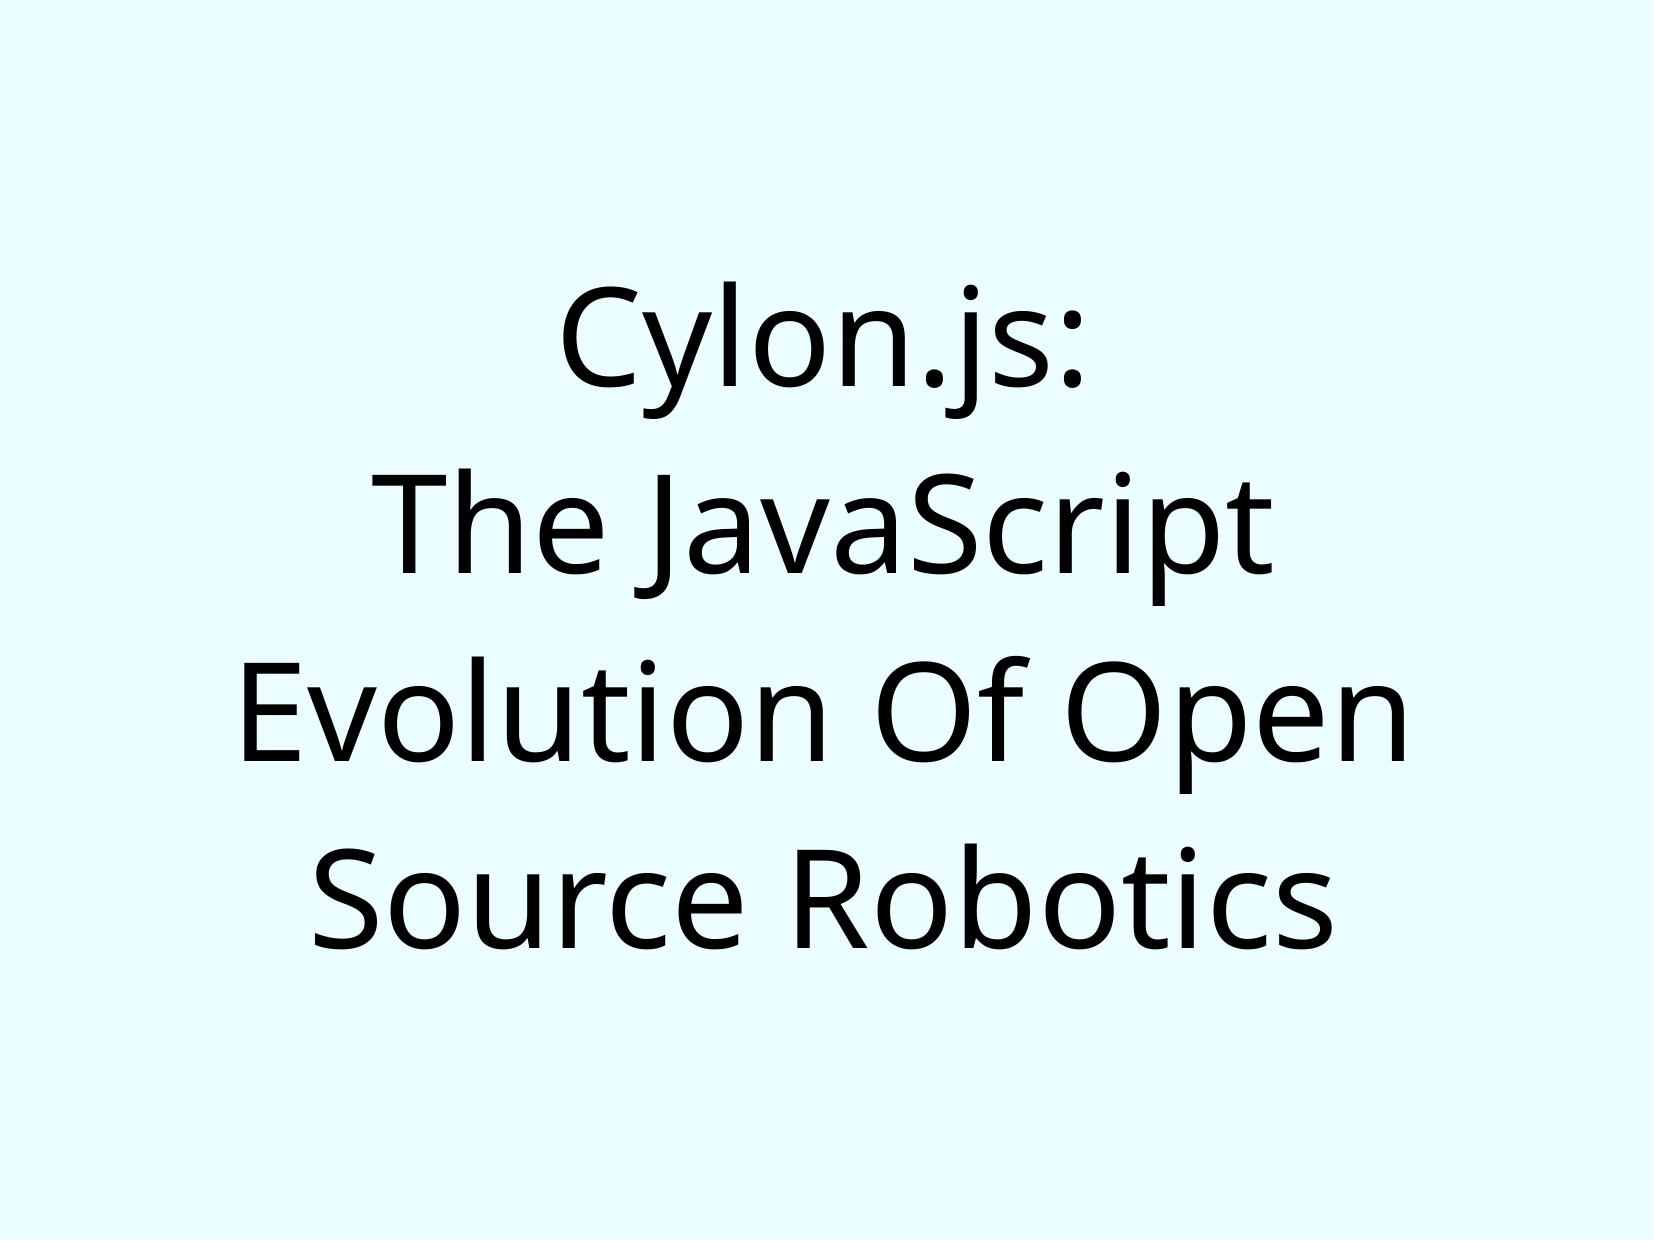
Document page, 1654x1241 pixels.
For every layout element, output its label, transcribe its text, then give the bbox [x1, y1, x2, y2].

text_box Cylon.js: The JavaScript Evolution Of Open Source Robotics [79, 14, 1568, 1215]
